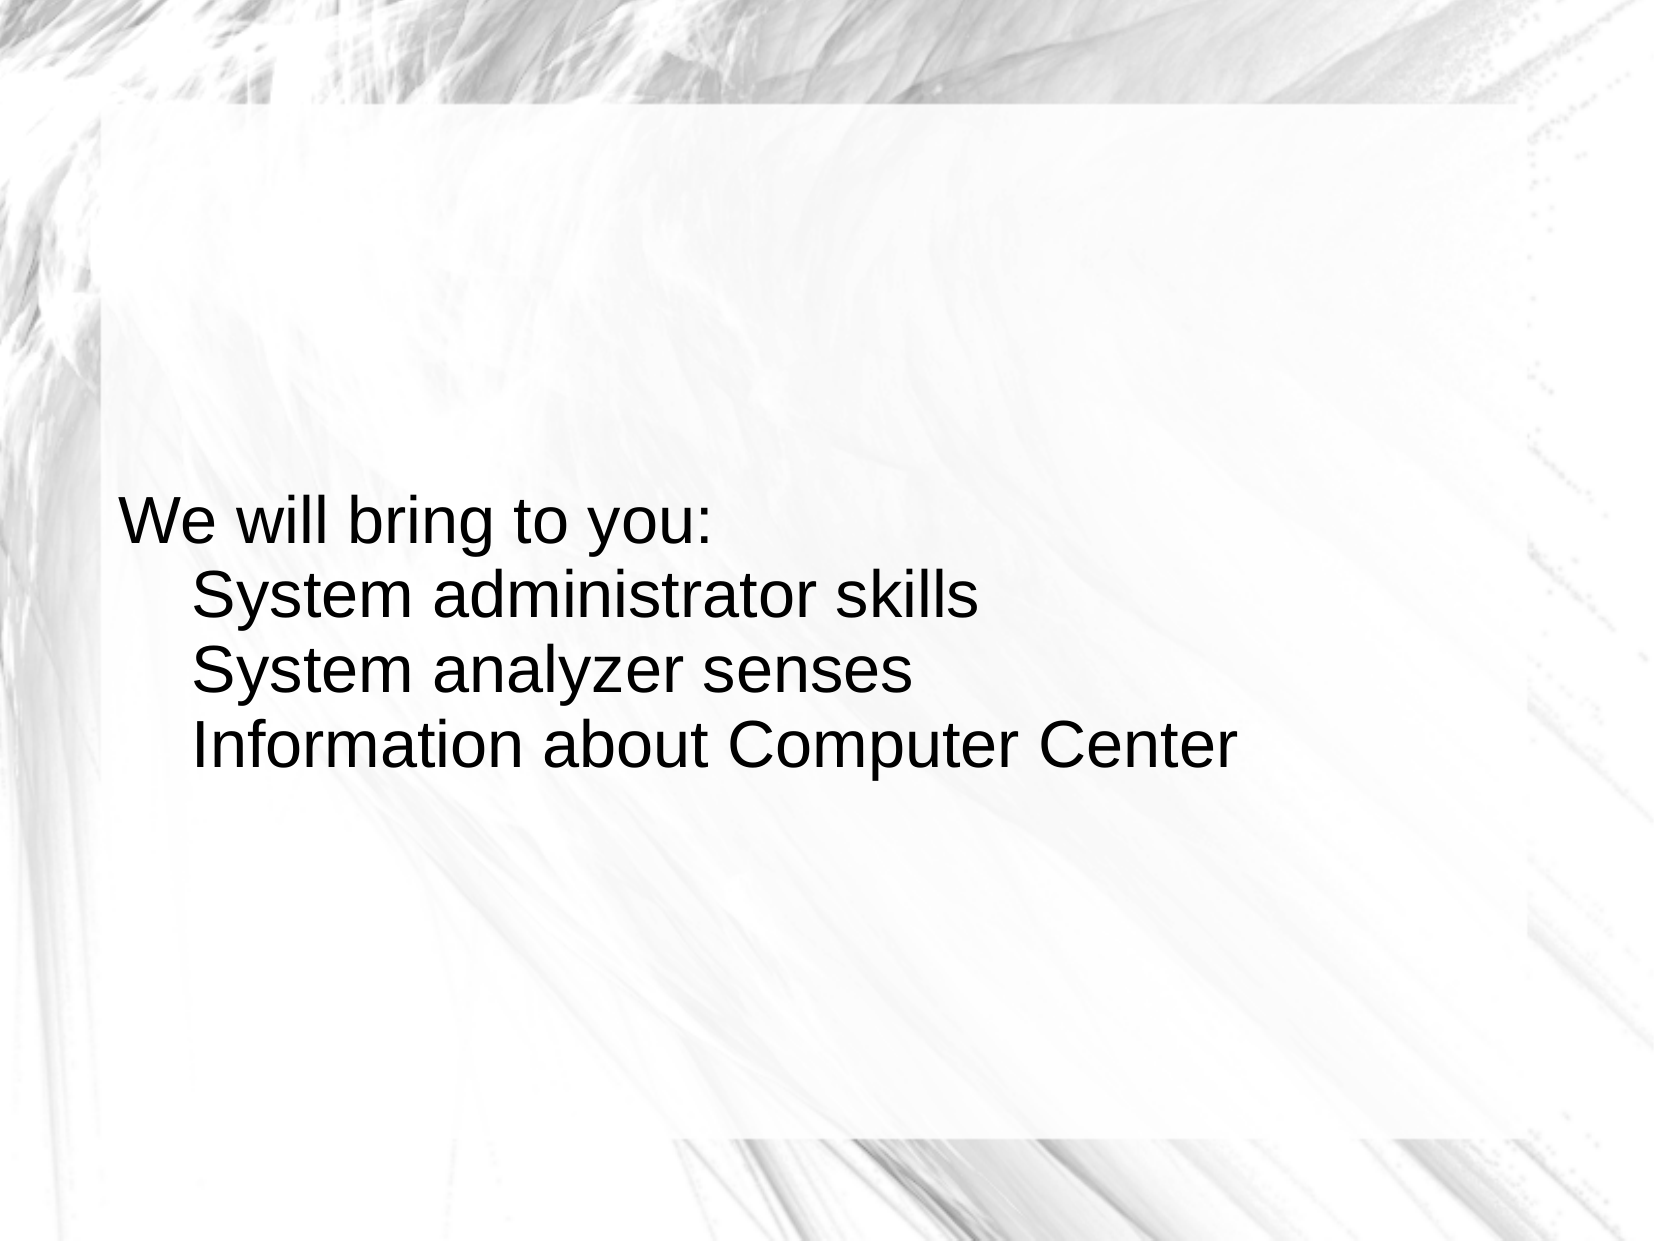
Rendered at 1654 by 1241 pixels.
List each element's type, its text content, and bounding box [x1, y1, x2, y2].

subtitle We will bring to you: System administrator skills System analyzer senses Information about Computer Center [118, 327, 1571, 938]
picture [0, 0, 1654, 1241]
